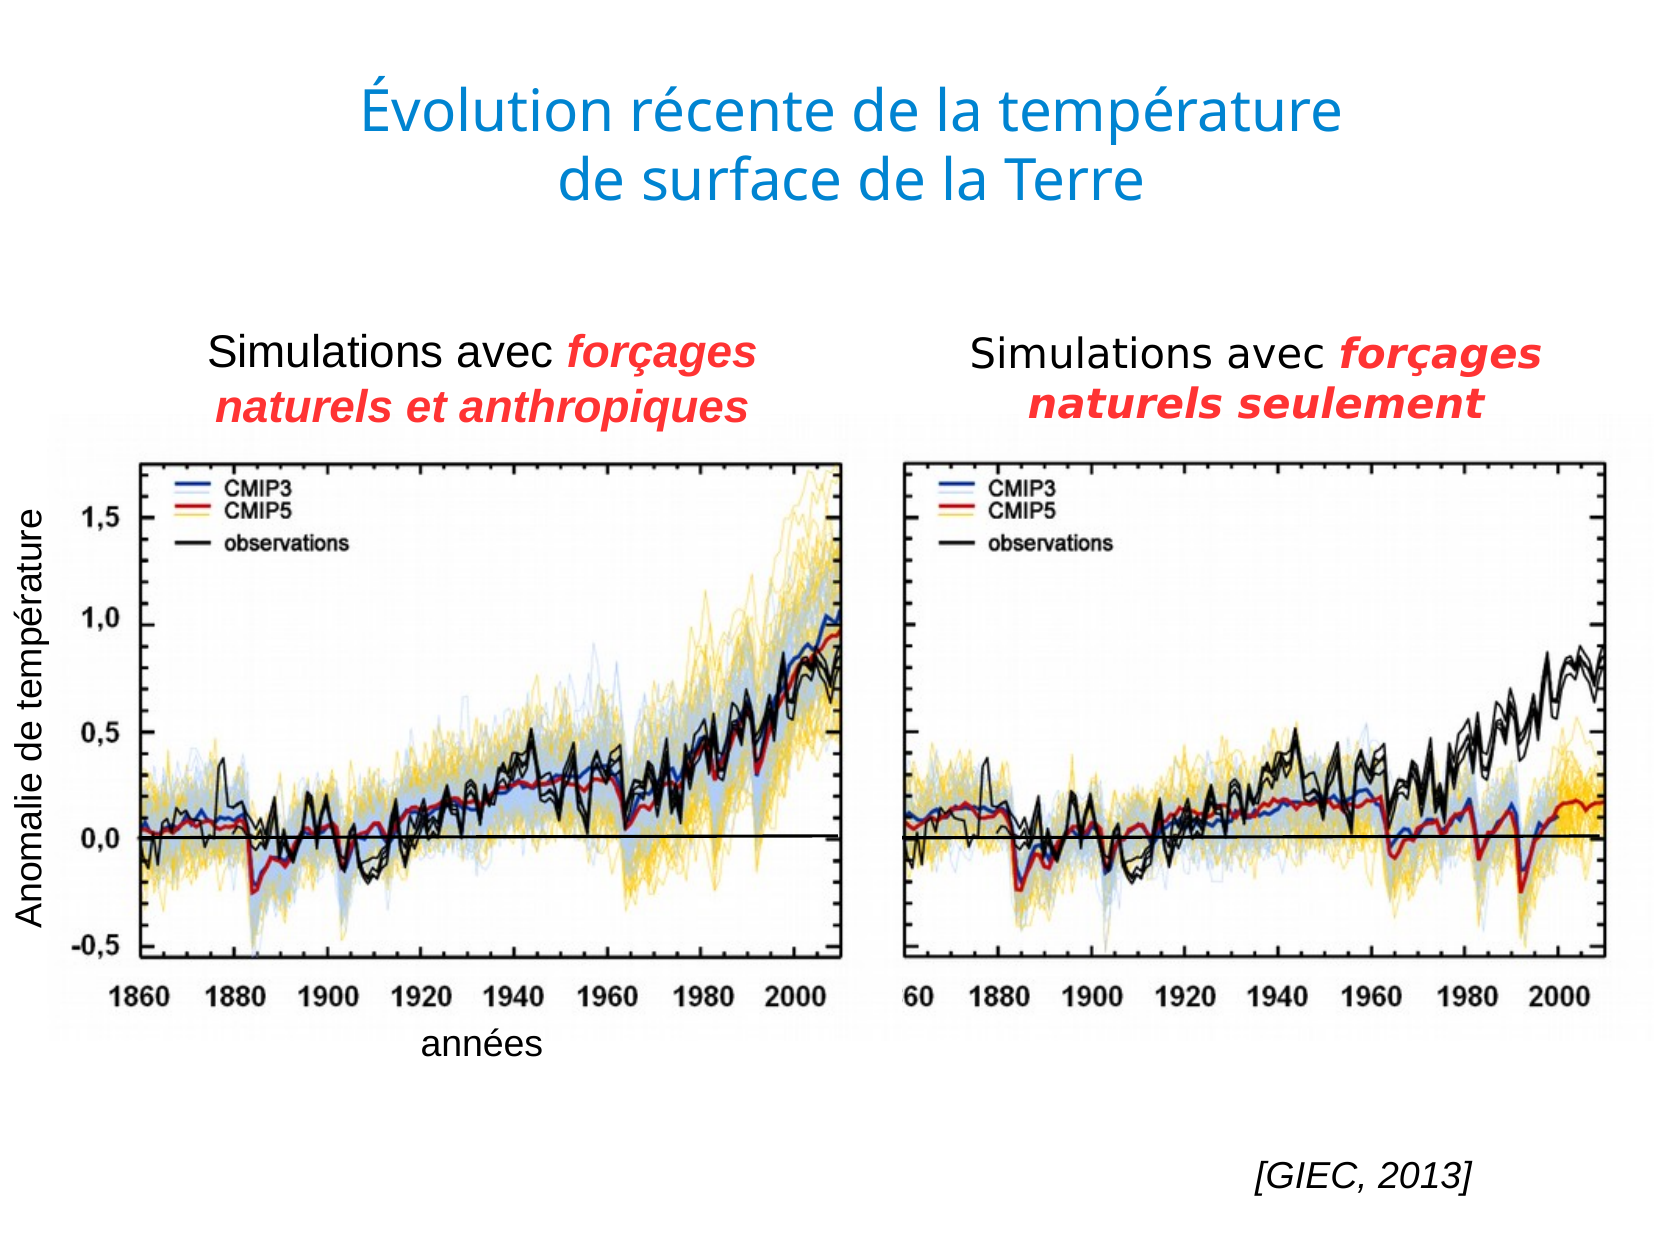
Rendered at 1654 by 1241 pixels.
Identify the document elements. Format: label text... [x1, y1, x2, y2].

text_box [GIEC, 2013] [1240, 1143, 1612, 1210]
picture [47, 414, 1654, 1041]
text_box Anomalie de température [0, 452, 57, 986]
text_box Simulations avec forçages naturels et anthropiques [137, 314, 827, 440]
text_box années [278, 1015, 686, 1072]
text_box Évolution récente de la température de surface de la Terre [91, 49, 1612, 240]
text_box Simulations avec forçages naturels seulement [954, 318, 1644, 485]
